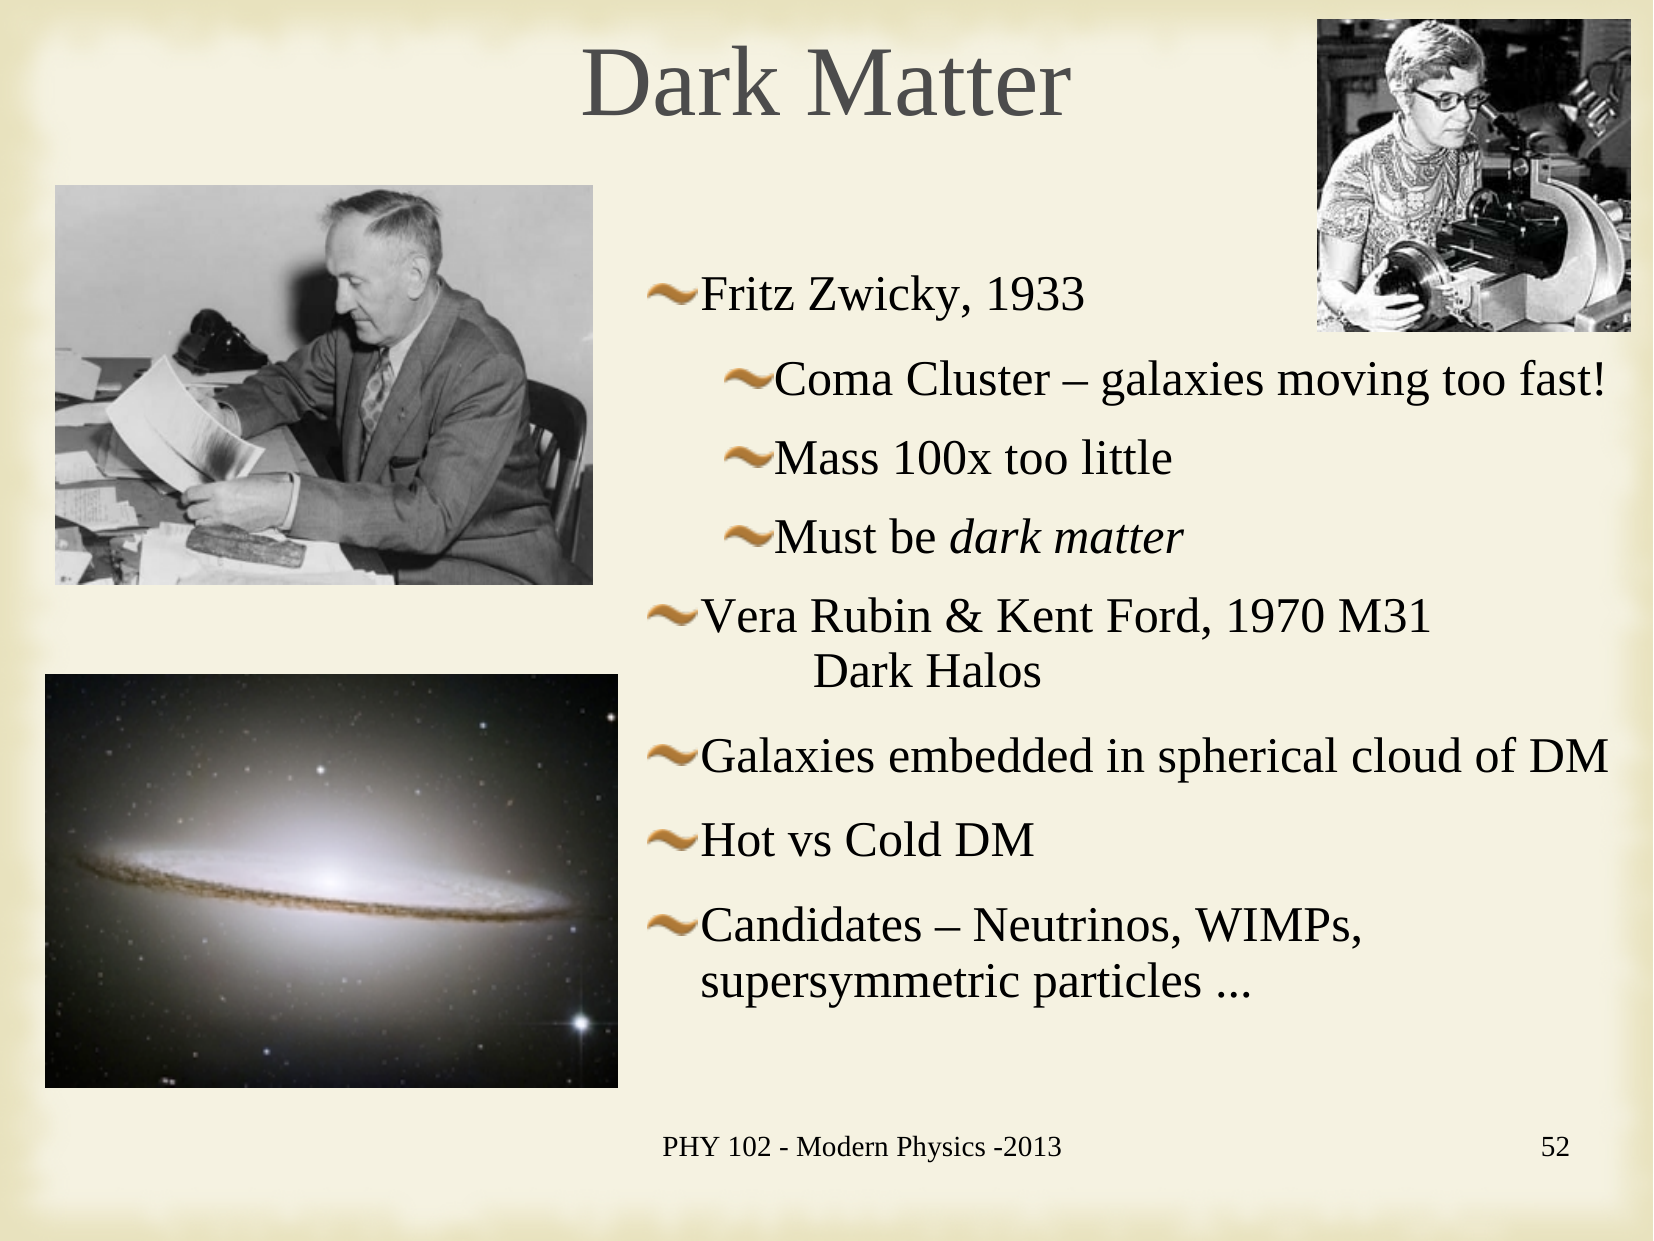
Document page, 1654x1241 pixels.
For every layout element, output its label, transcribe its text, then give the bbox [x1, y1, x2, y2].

picture [0, 0, 1653, 1241]
list Fritz Zwicky, 1933 Coma Cluster – galaxies moving too fast! Mass 100x too little Must be dark matter Vera Rubin & Kent Ford, 1970 M31 Dark Halos Galaxies embedded in spherical cloud of DM Hot vs Cold DM Candidates – Neutrinos, WIMPs, supersymmetric particles ... [629, 266, 1643, 1018]
title Dark Matter [82, 0, 1571, 186]
